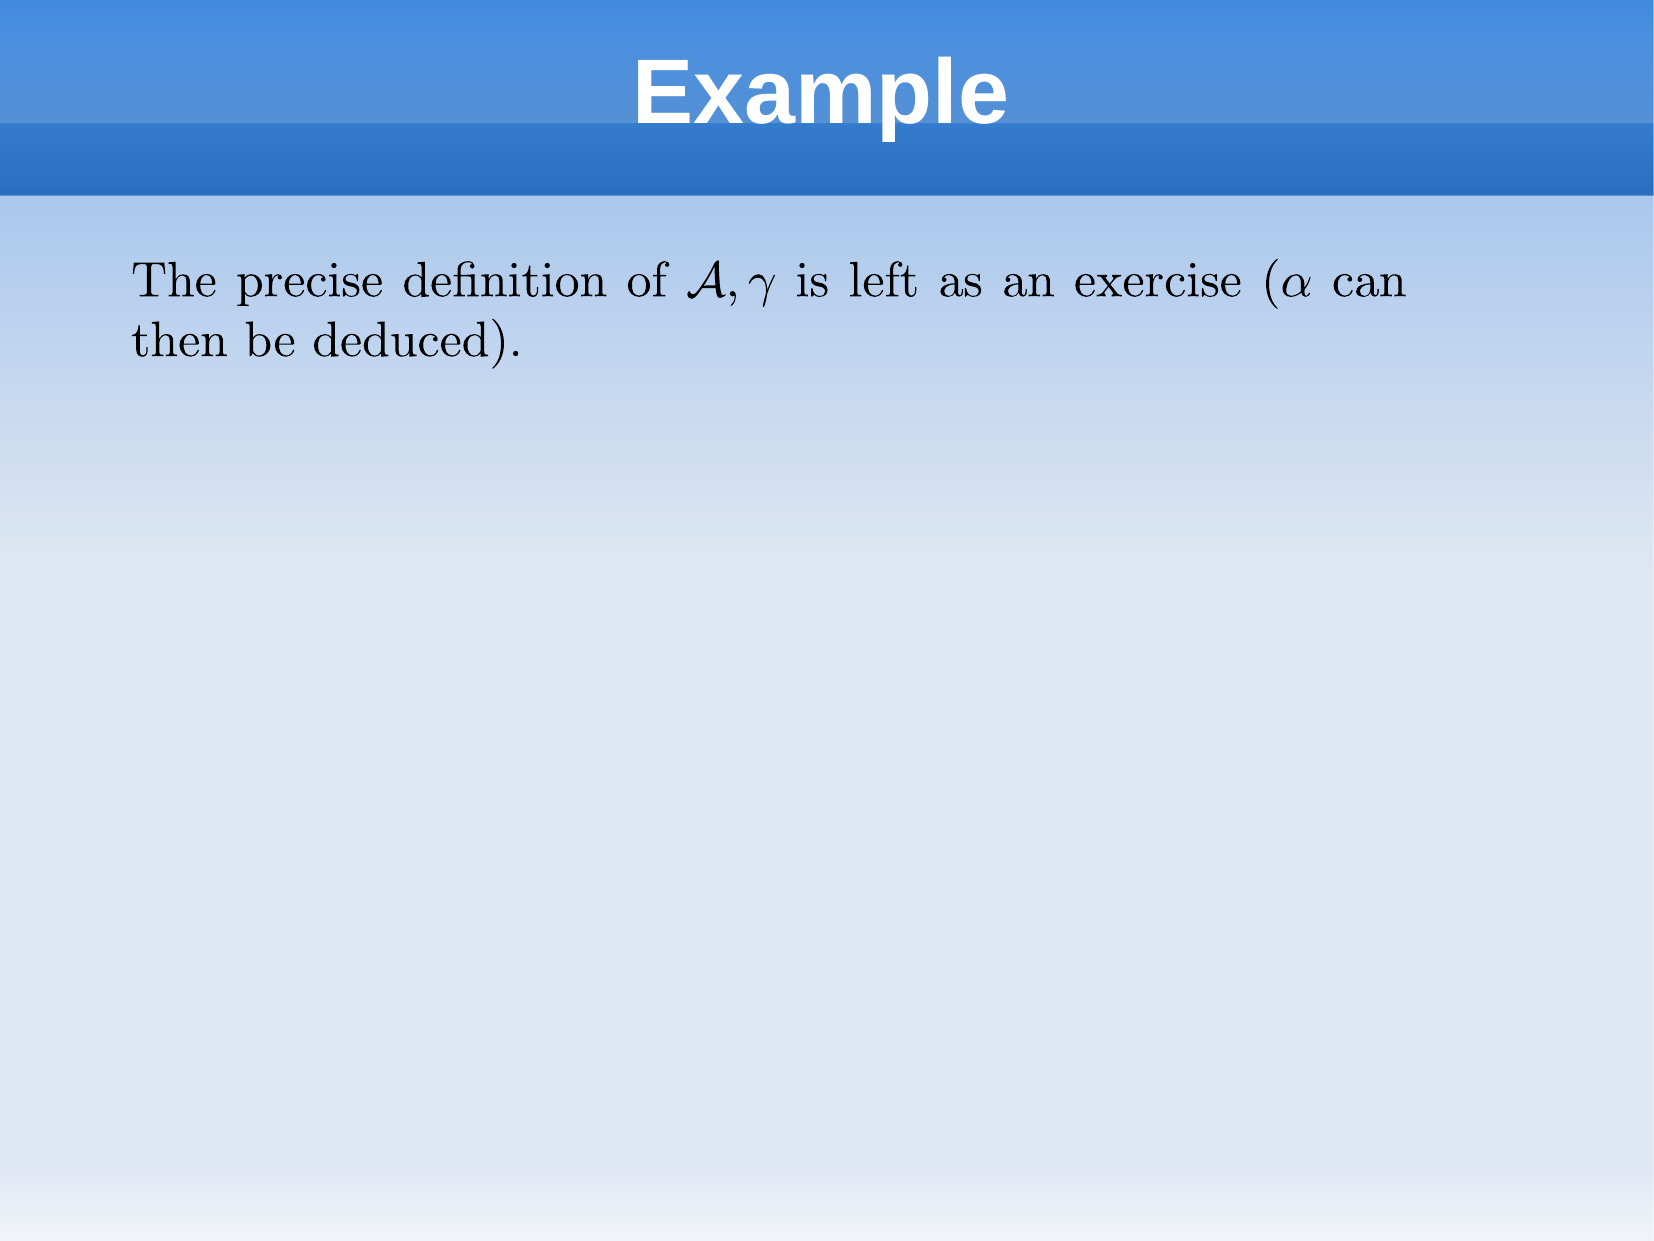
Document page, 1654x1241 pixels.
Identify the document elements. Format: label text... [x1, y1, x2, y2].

picture [0, 0, 1654, 1241]
text_box [130, 258, 1407, 369]
title Example [76, 0, 1565, 196]
